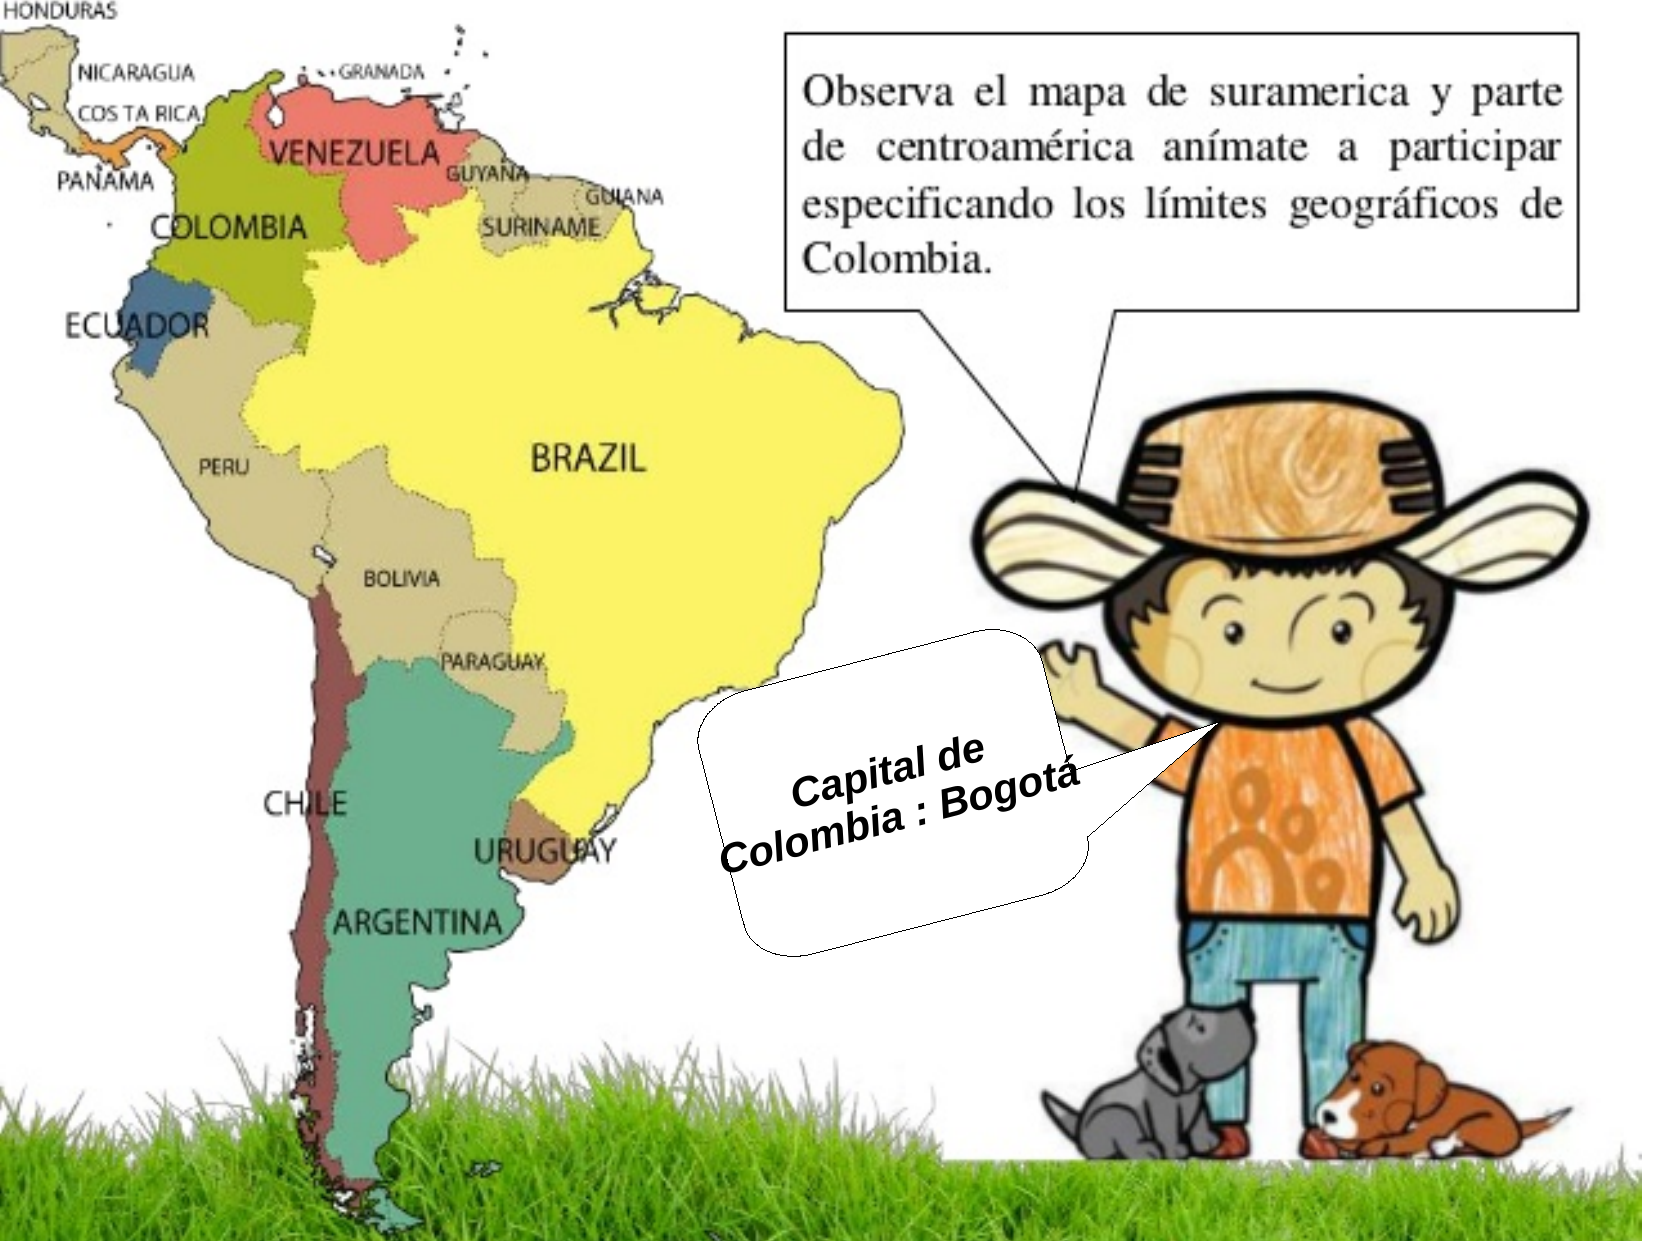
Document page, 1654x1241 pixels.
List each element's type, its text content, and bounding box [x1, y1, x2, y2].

picture [0, 0, 1642, 1241]
text_box Capital de Colombia : Bogotá [697, 629, 1220, 957]
